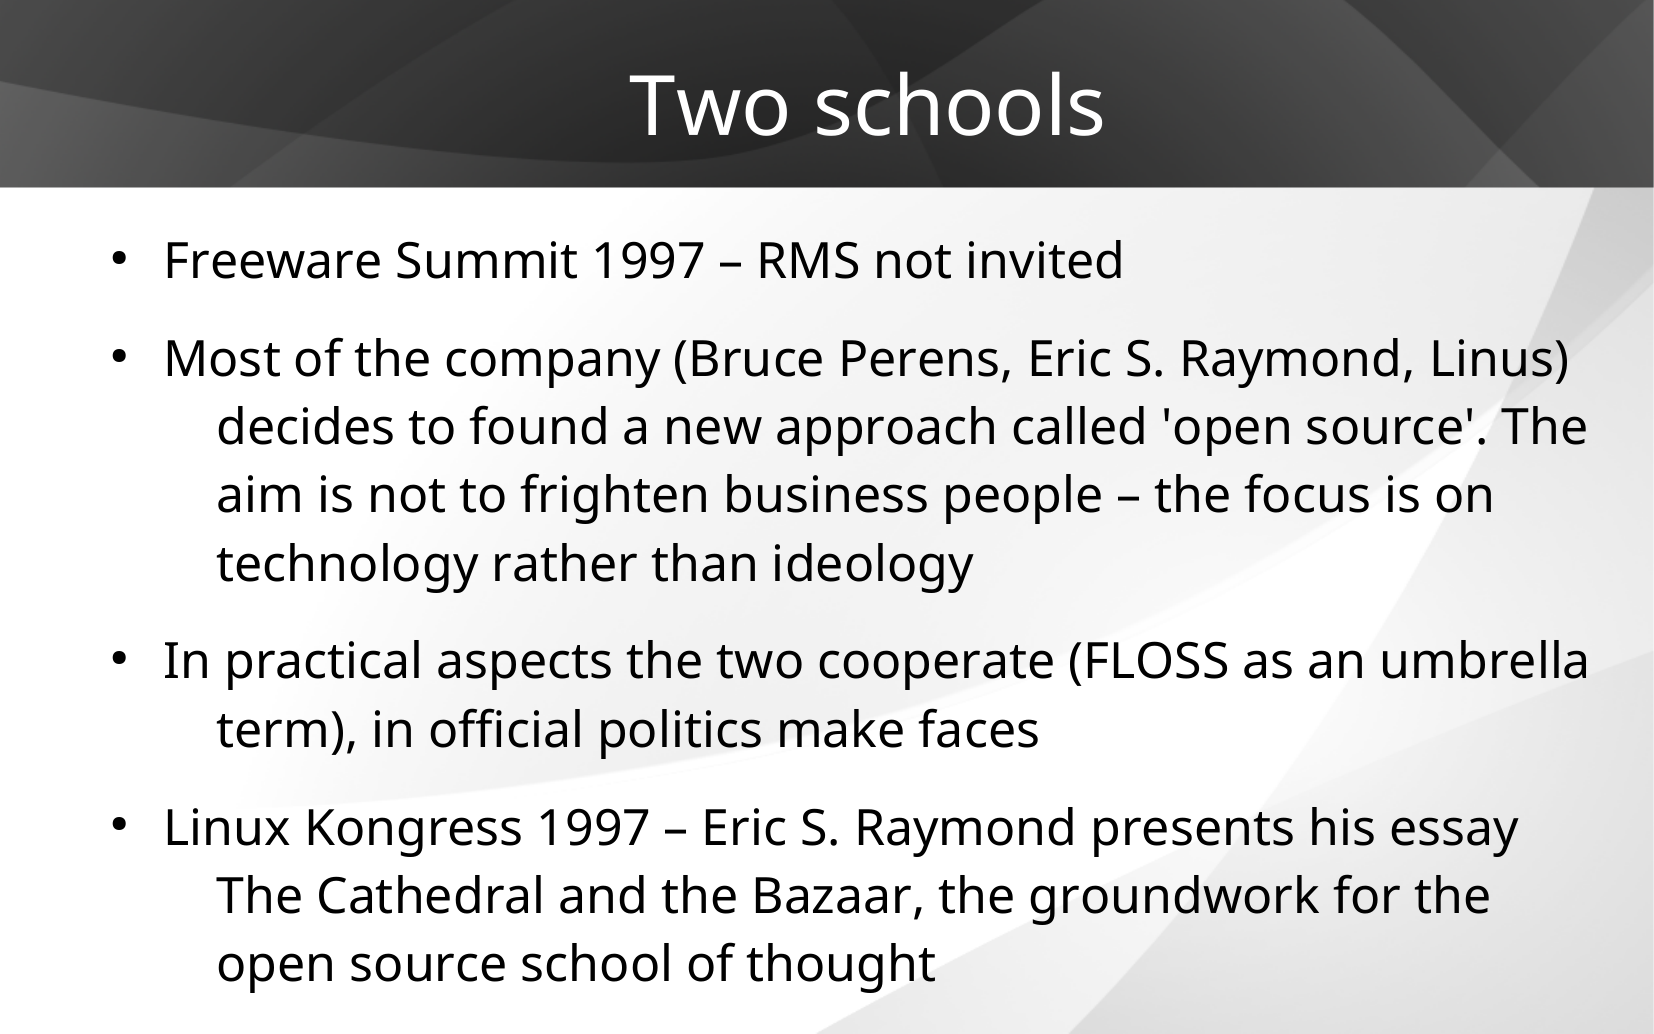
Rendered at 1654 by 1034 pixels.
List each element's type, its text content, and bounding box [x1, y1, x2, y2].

picture [0, 0, 1654, 1034]
title Two schools [124, 0, 1613, 208]
list Freeware Summit 1997 – RMS not invited Most of the company (Bruce Perens, Eric S. Raymond, Linus) decides to found a new approach called 'open source'. The aim is not to frighten business people – the focus is on technology rather than ideology In practical aspects the two cooperate (FLOSS as an umbrella term), in official politics make faces Linux Kongress 1997 – Eric S. Raymond presents his essay The Cathedral and the Bazaar, the groundwork for the open source school of thought [75, 225, 1613, 1013]
